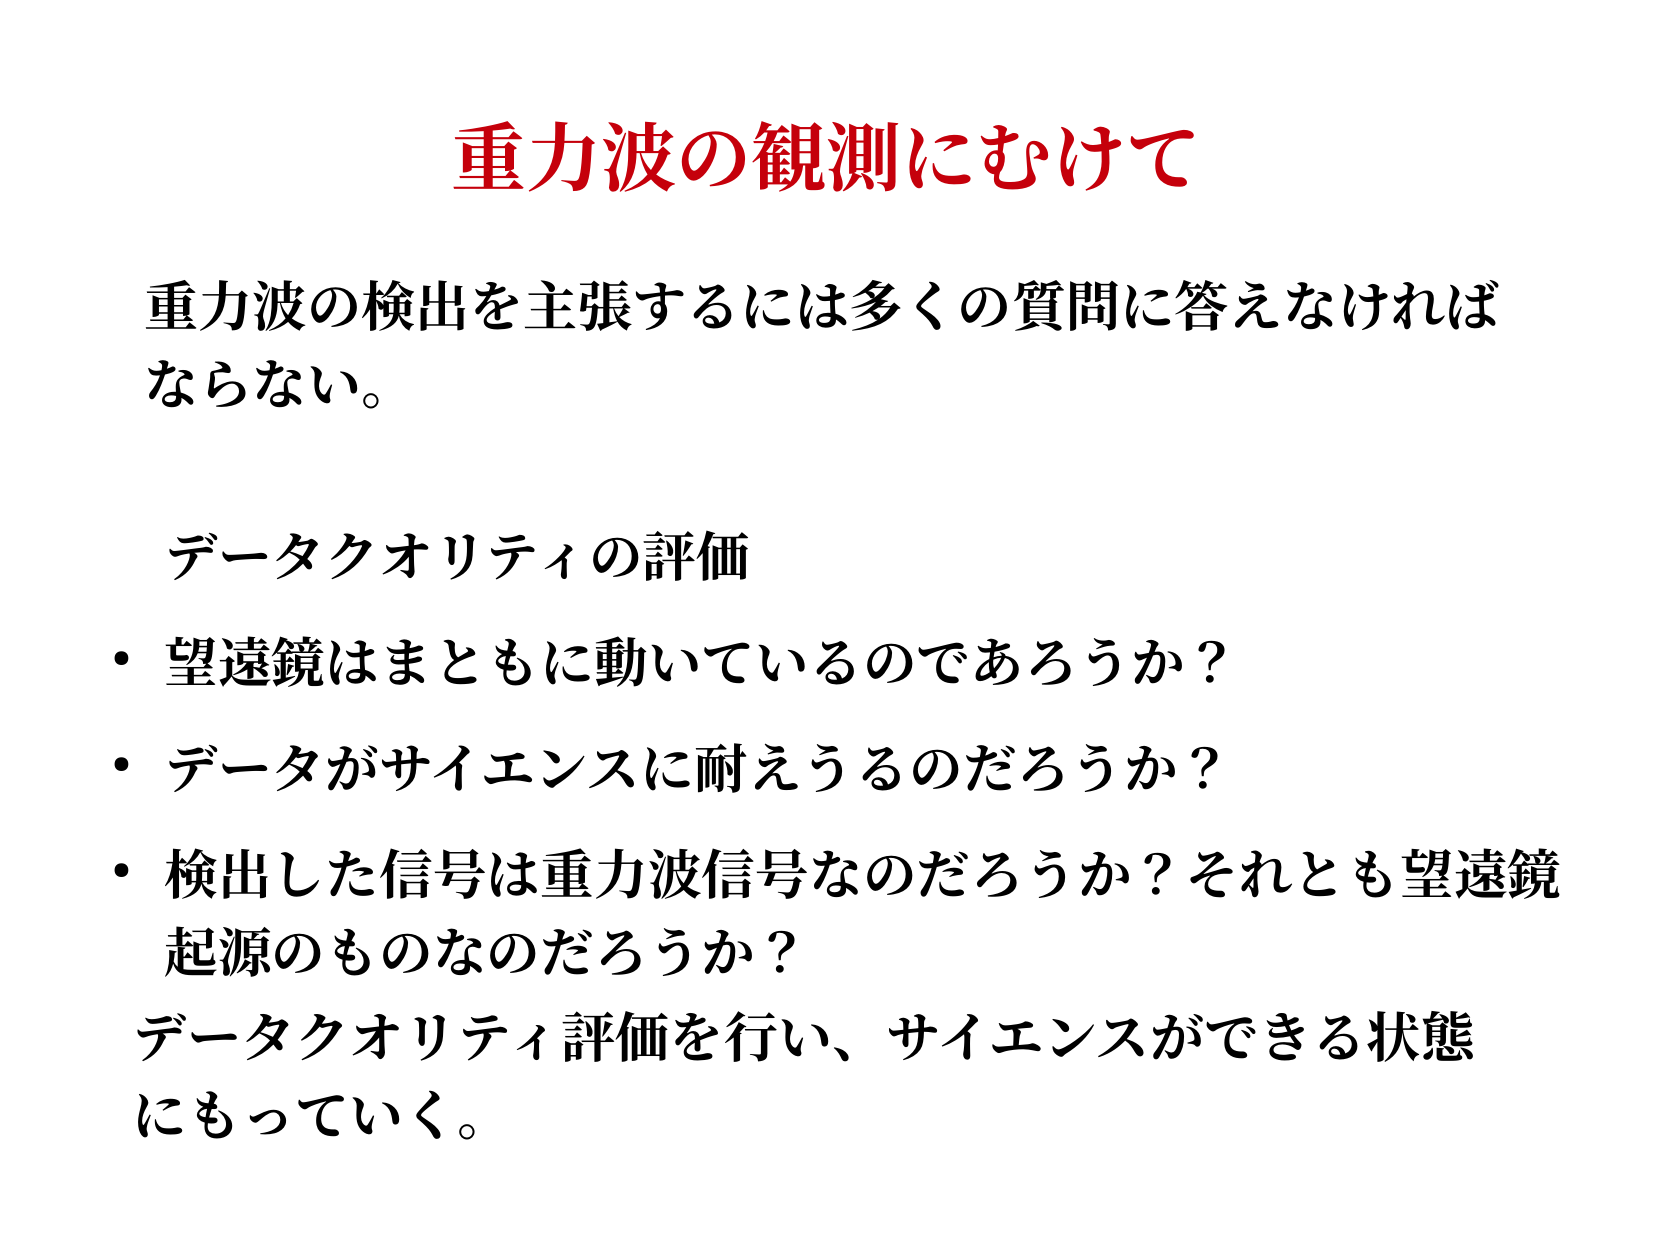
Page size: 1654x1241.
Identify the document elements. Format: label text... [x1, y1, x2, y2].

list データクオリティの評価 望遠鏡はまともに動いているのであろうか？ データがサイエンスに耐えうるのだろうか？ 検出した信号は重力波信号なのだろうか？それとも望遠鏡起源のものなのだろうか？ [94, 514, 1583, 993]
text_box データクオリティ評価を行い、サイエンスができる状態にもっていく。 [118, 987, 1536, 1111]
title 重力波の観測にむけて [82, 49, 1571, 257]
text_box 重力波の検出を主張するには多くの質問に答えなければならない。 [129, 256, 1548, 380]
